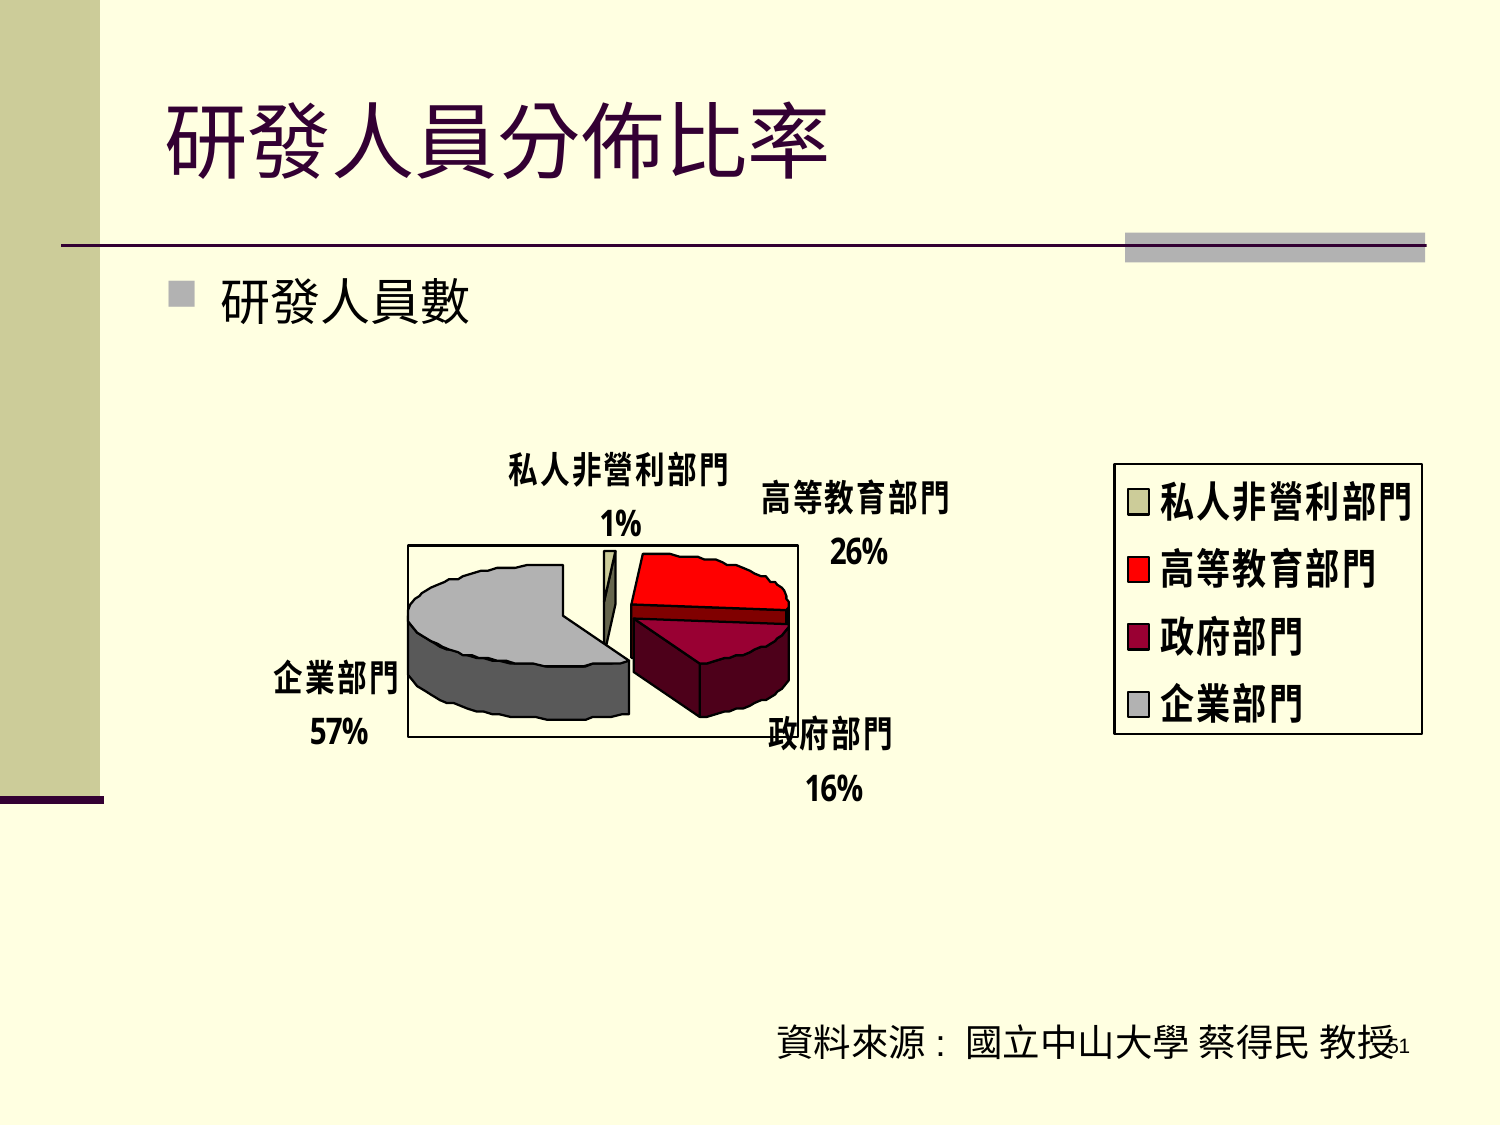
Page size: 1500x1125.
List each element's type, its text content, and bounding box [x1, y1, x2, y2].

title 研發人員分佈比率 [150, 45, 1426, 137]
chart [0, 137, 1459, 1094]
